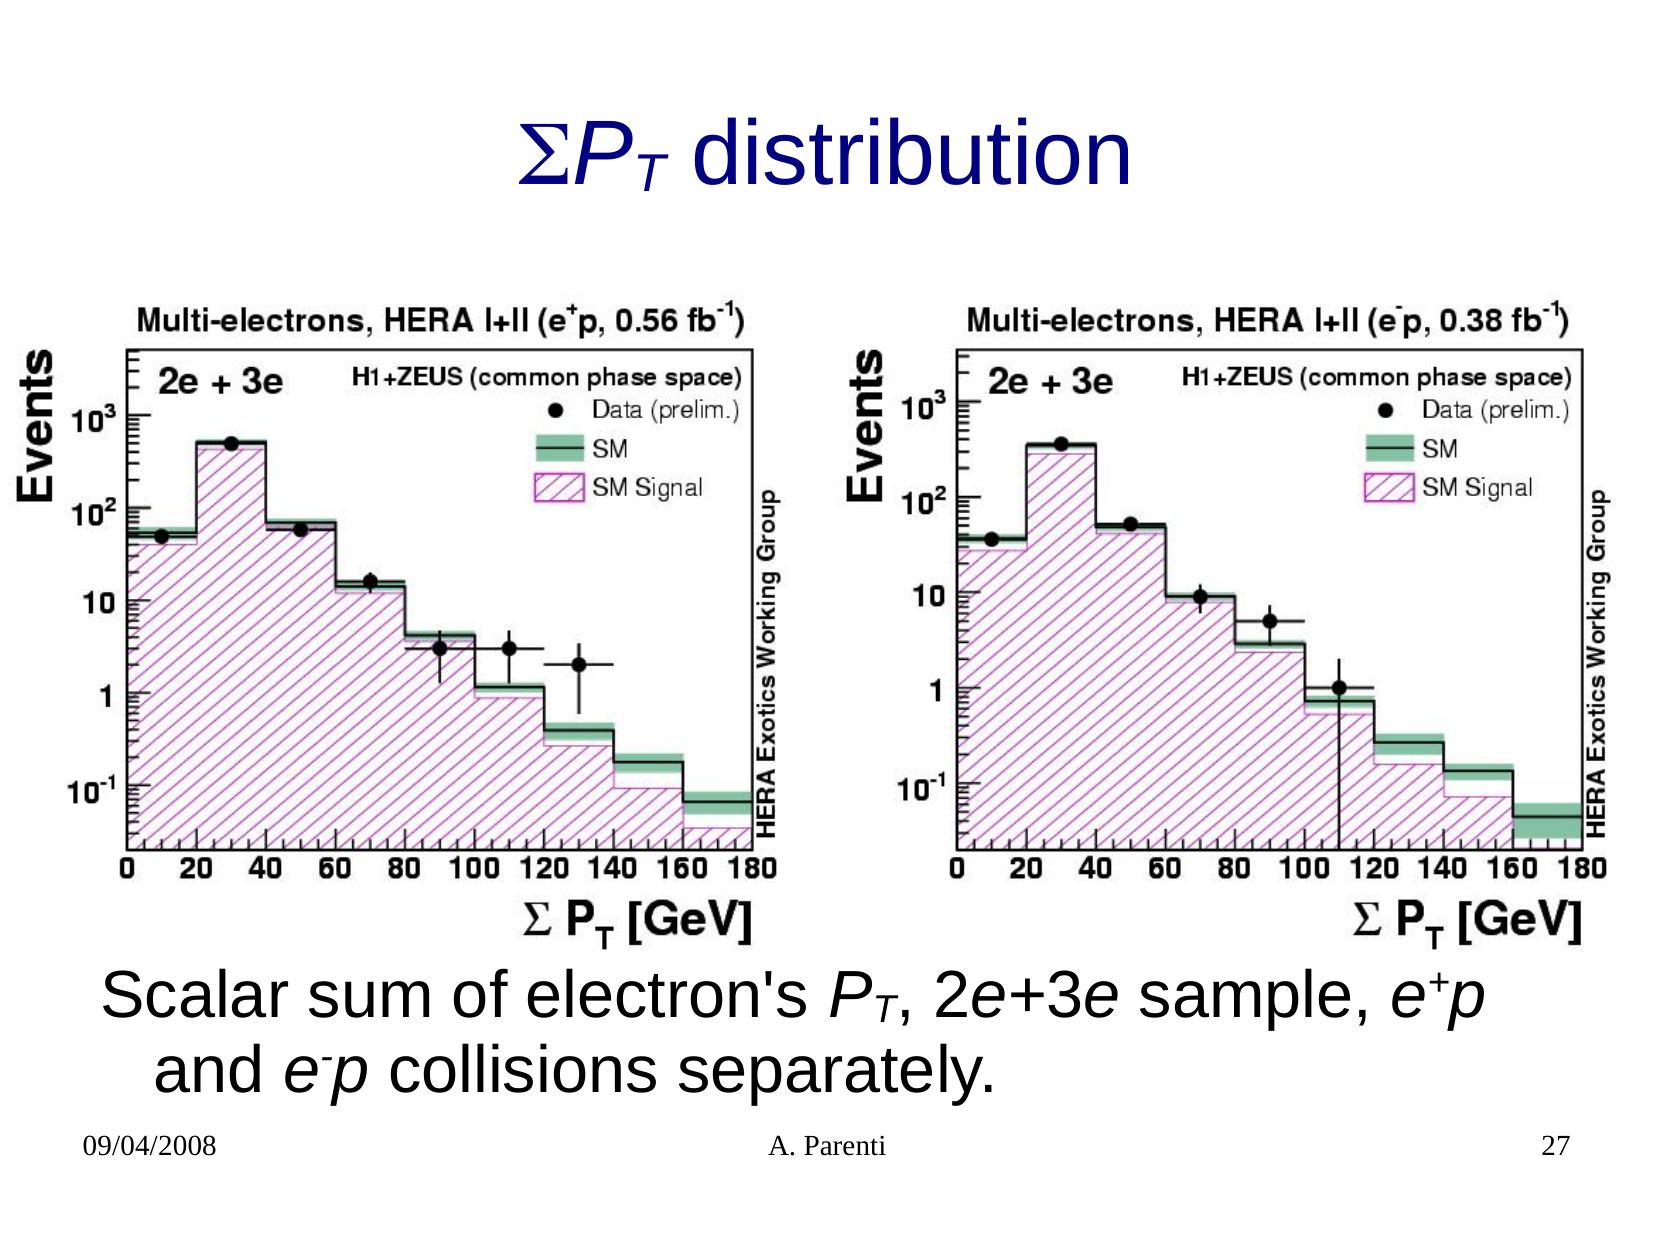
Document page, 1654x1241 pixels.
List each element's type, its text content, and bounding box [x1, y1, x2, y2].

picture [837, 282, 1639, 958]
picture [7, 282, 809, 958]
title SPT distribution [82, 49, 1571, 257]
list Scalar sum of electron's PT, 2e+3e sample, e+p and e-p collisions separately. [82, 957, 1571, 1145]
